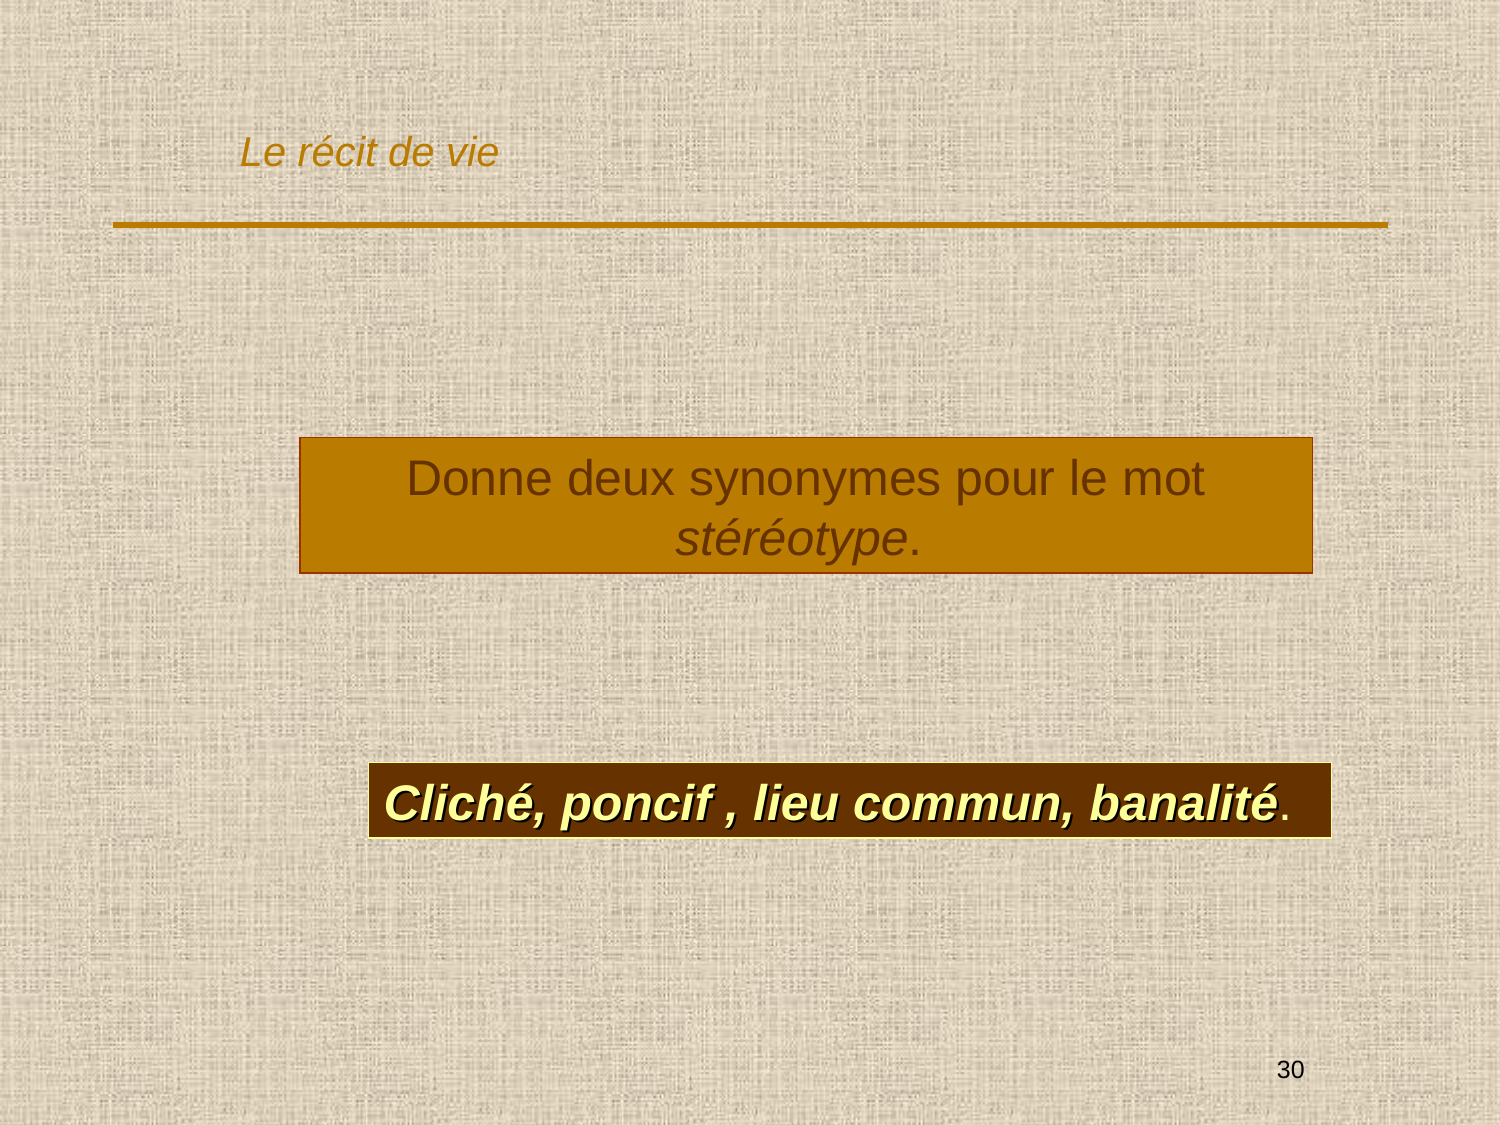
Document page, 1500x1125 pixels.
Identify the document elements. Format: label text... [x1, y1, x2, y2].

picture [0, 0, 1500, 1125]
text_box Donne deux synonymes pour le mot stéréotype. [299, 437, 1313, 573]
text_box Cliché, poncif , lieu commun, banalité. [368, 762, 1332, 838]
text_box Le récit de vie [224, 116, 515, 183]
